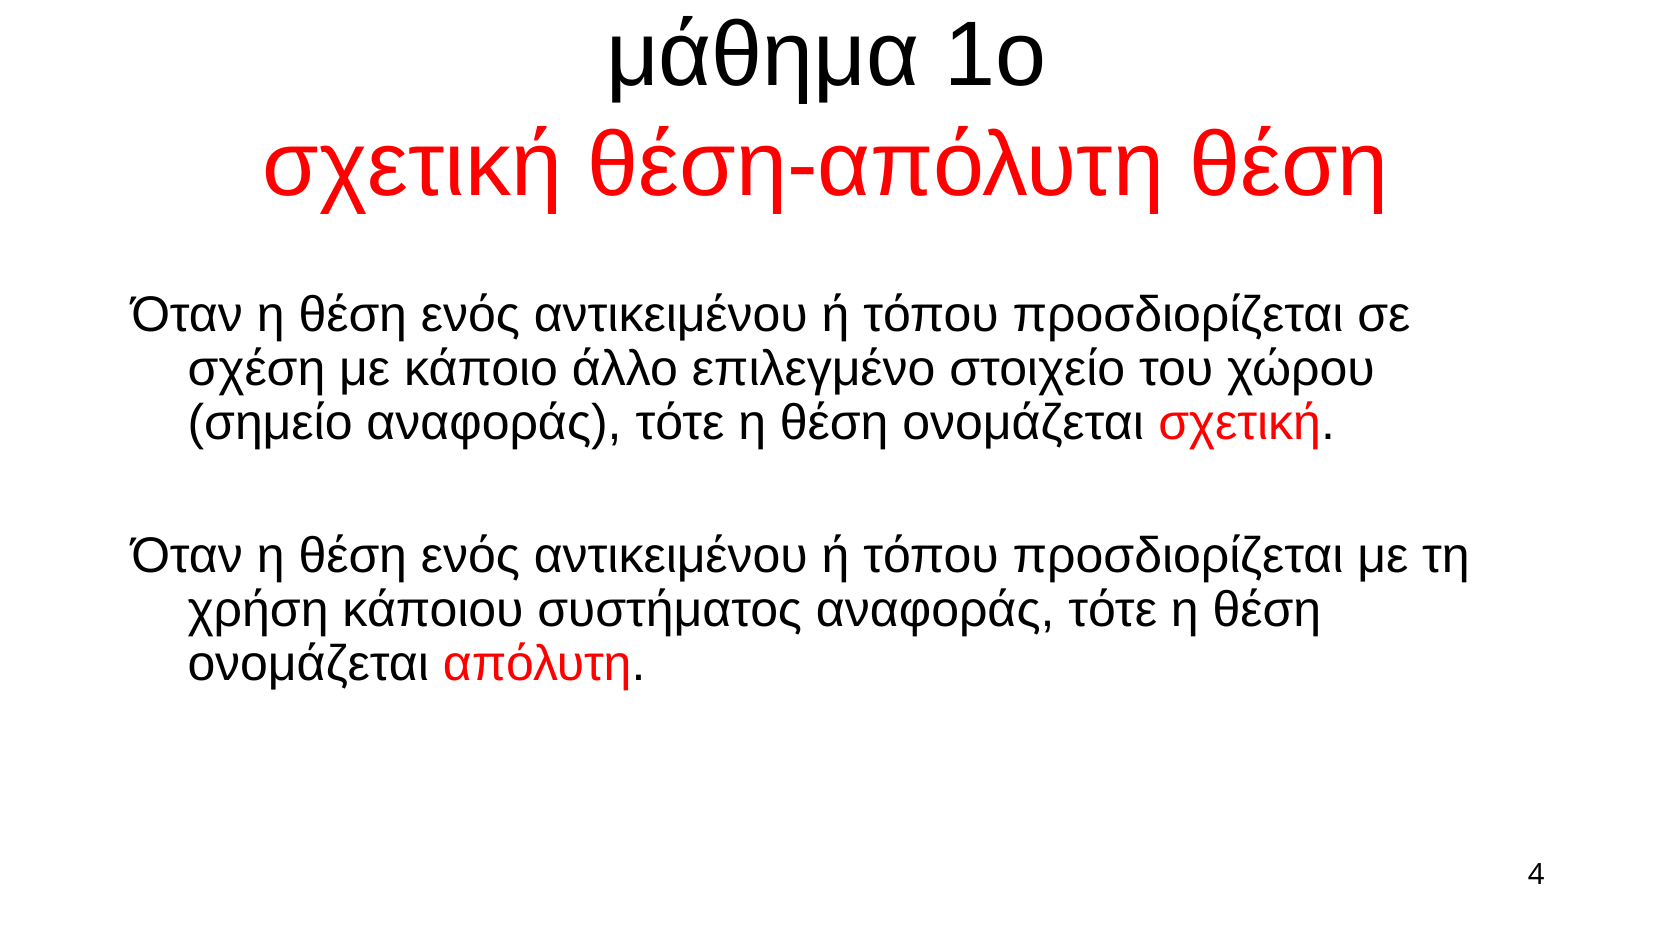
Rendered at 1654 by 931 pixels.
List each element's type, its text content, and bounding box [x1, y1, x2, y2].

title μάθημα 1ο σχετική θέση-απόλυτη θέση [116, 19, 1538, 222]
list Όταν η θέση ενός αντικειμένου ή τόπου προσδιορίζεται σε σχέση με κάποιο άλλο επιλεγμένο στοιχείο του χώρου (σημείο αναφοράς), τότε η θέση ονομάζεται σχετική. Όταν η θέση ενός αντικειμένου ή τόπου προσδιορίζεται με τη χρήση κάποιου συστήματος αναφοράς, τότε η θέση ονομάζεται απόλυτη. [116, 280, 1557, 745]
text_box <αριθμός> [1214, 847, 1560, 910]
